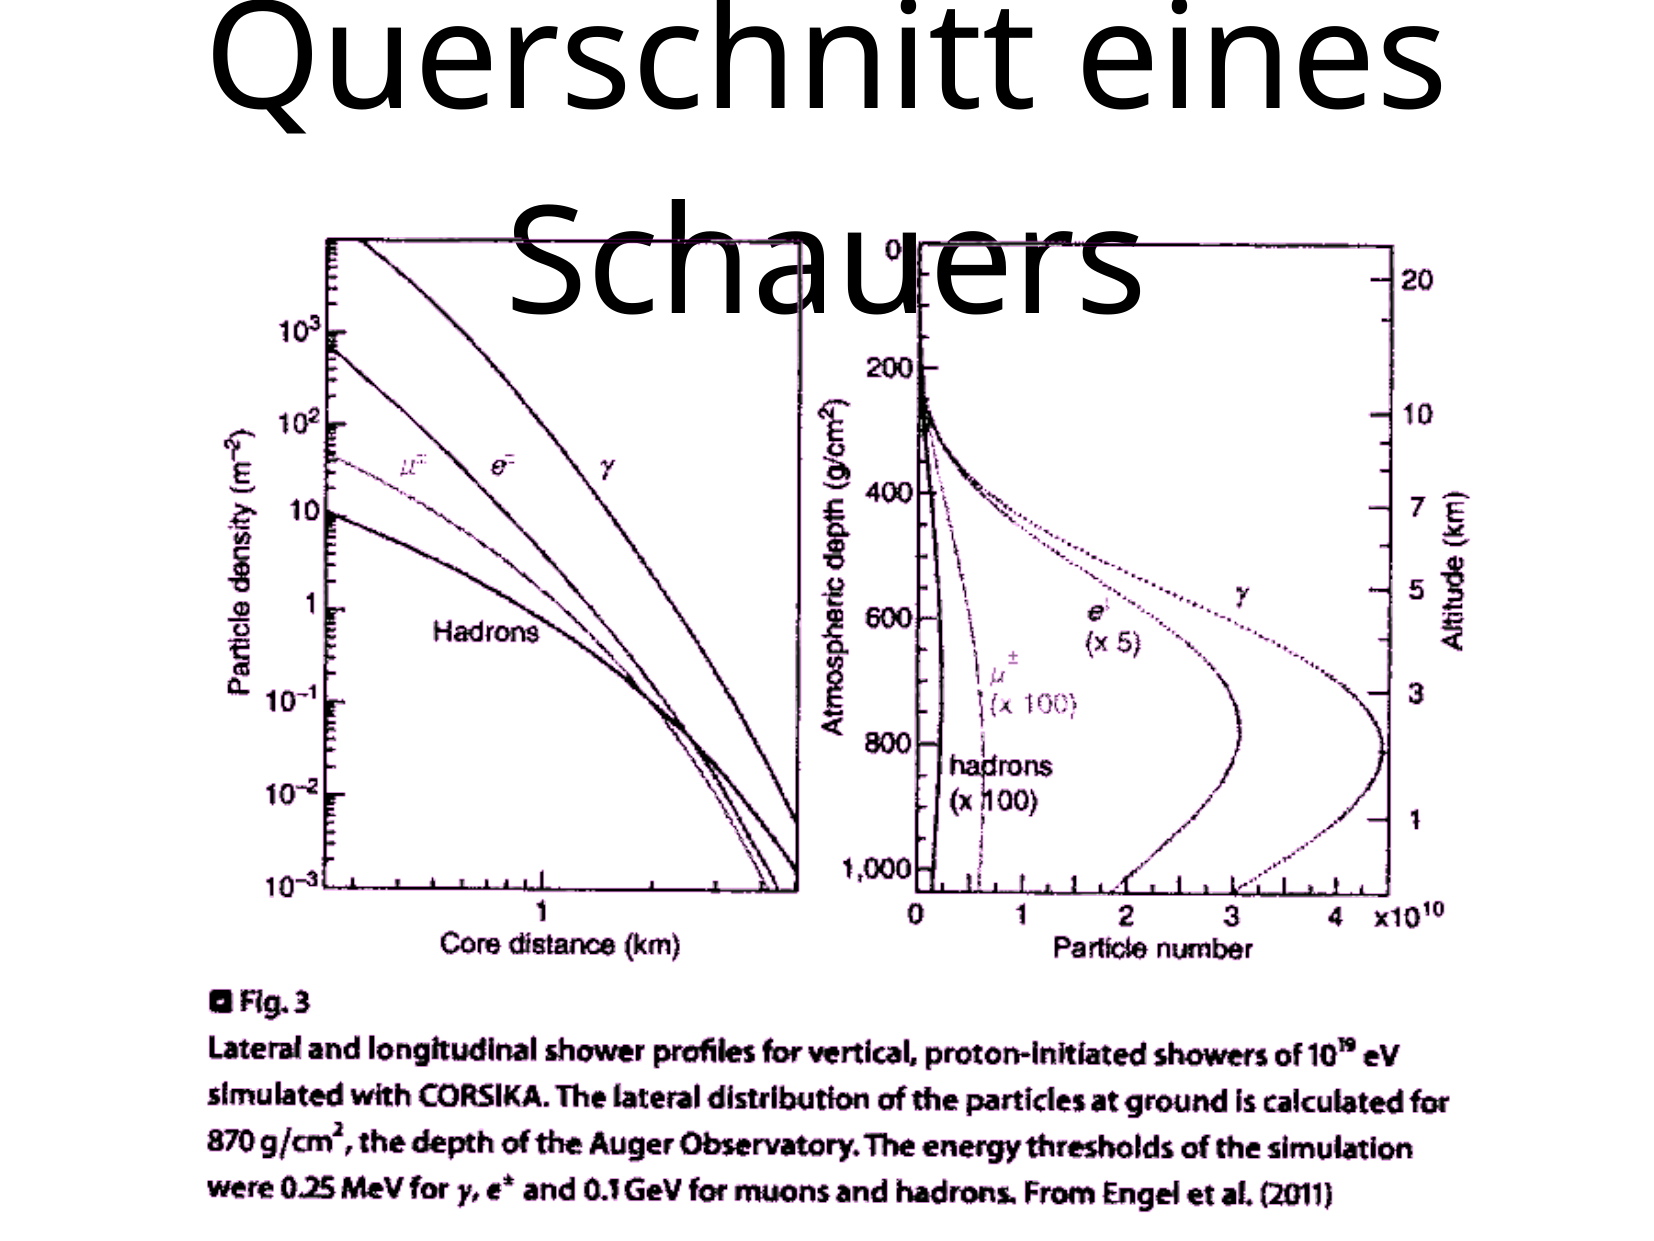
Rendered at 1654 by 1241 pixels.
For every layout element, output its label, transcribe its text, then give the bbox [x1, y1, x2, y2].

title Querschnitt eines Schauers [29, 49, 1625, 257]
picture [206, 236, 1472, 1214]
